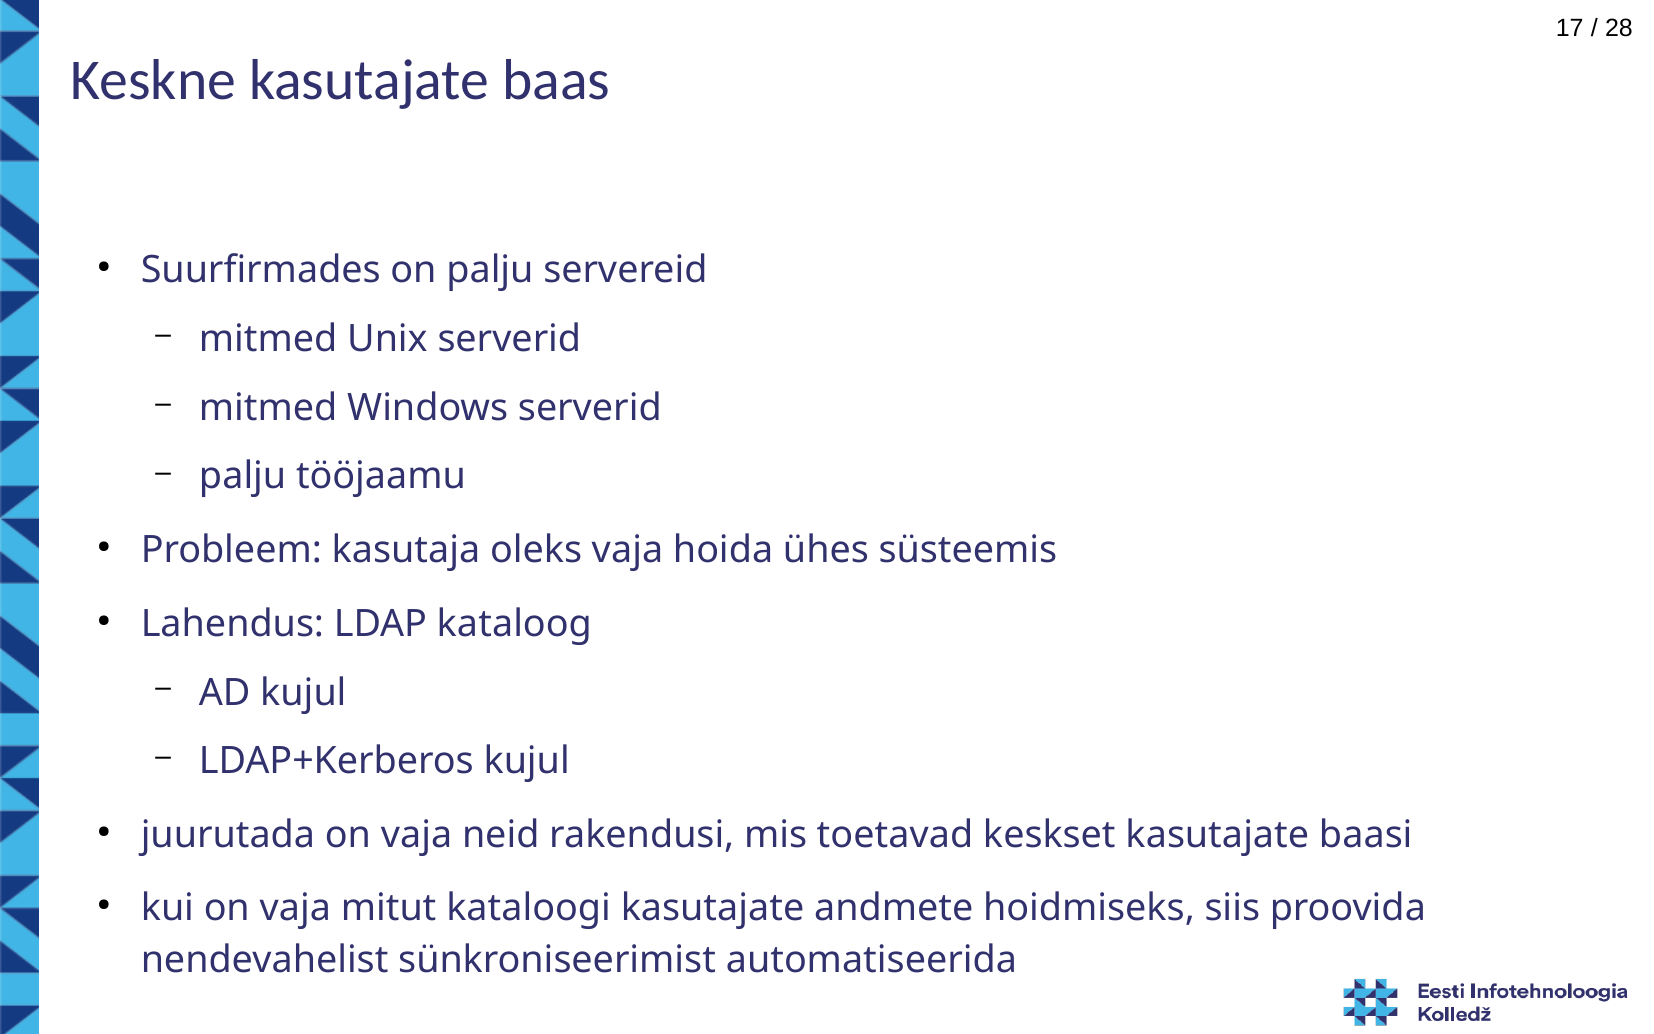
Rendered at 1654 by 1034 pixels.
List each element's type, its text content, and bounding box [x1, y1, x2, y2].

title Keskne kasutajate baas [70, 41, 1630, 130]
list Suurfirmades on palju servereid mitmed Unix serverid mitmed Windows serverid palju tööjaamu Probleem: kasutaja oleks vaja hoida ühes süsteemis Lahendus: LDAP kataloog AD kujul LDAP+Kerberos kujul juurutada on vaja neid rakendusi, mis toetavad keskset kasutajate baasi kui on vaja mitut kataloogi kasutajate andmete hoidmiseks, siis proovida nendevahelist sünkroniseerimist automatiseerida [82, 241, 1625, 985]
